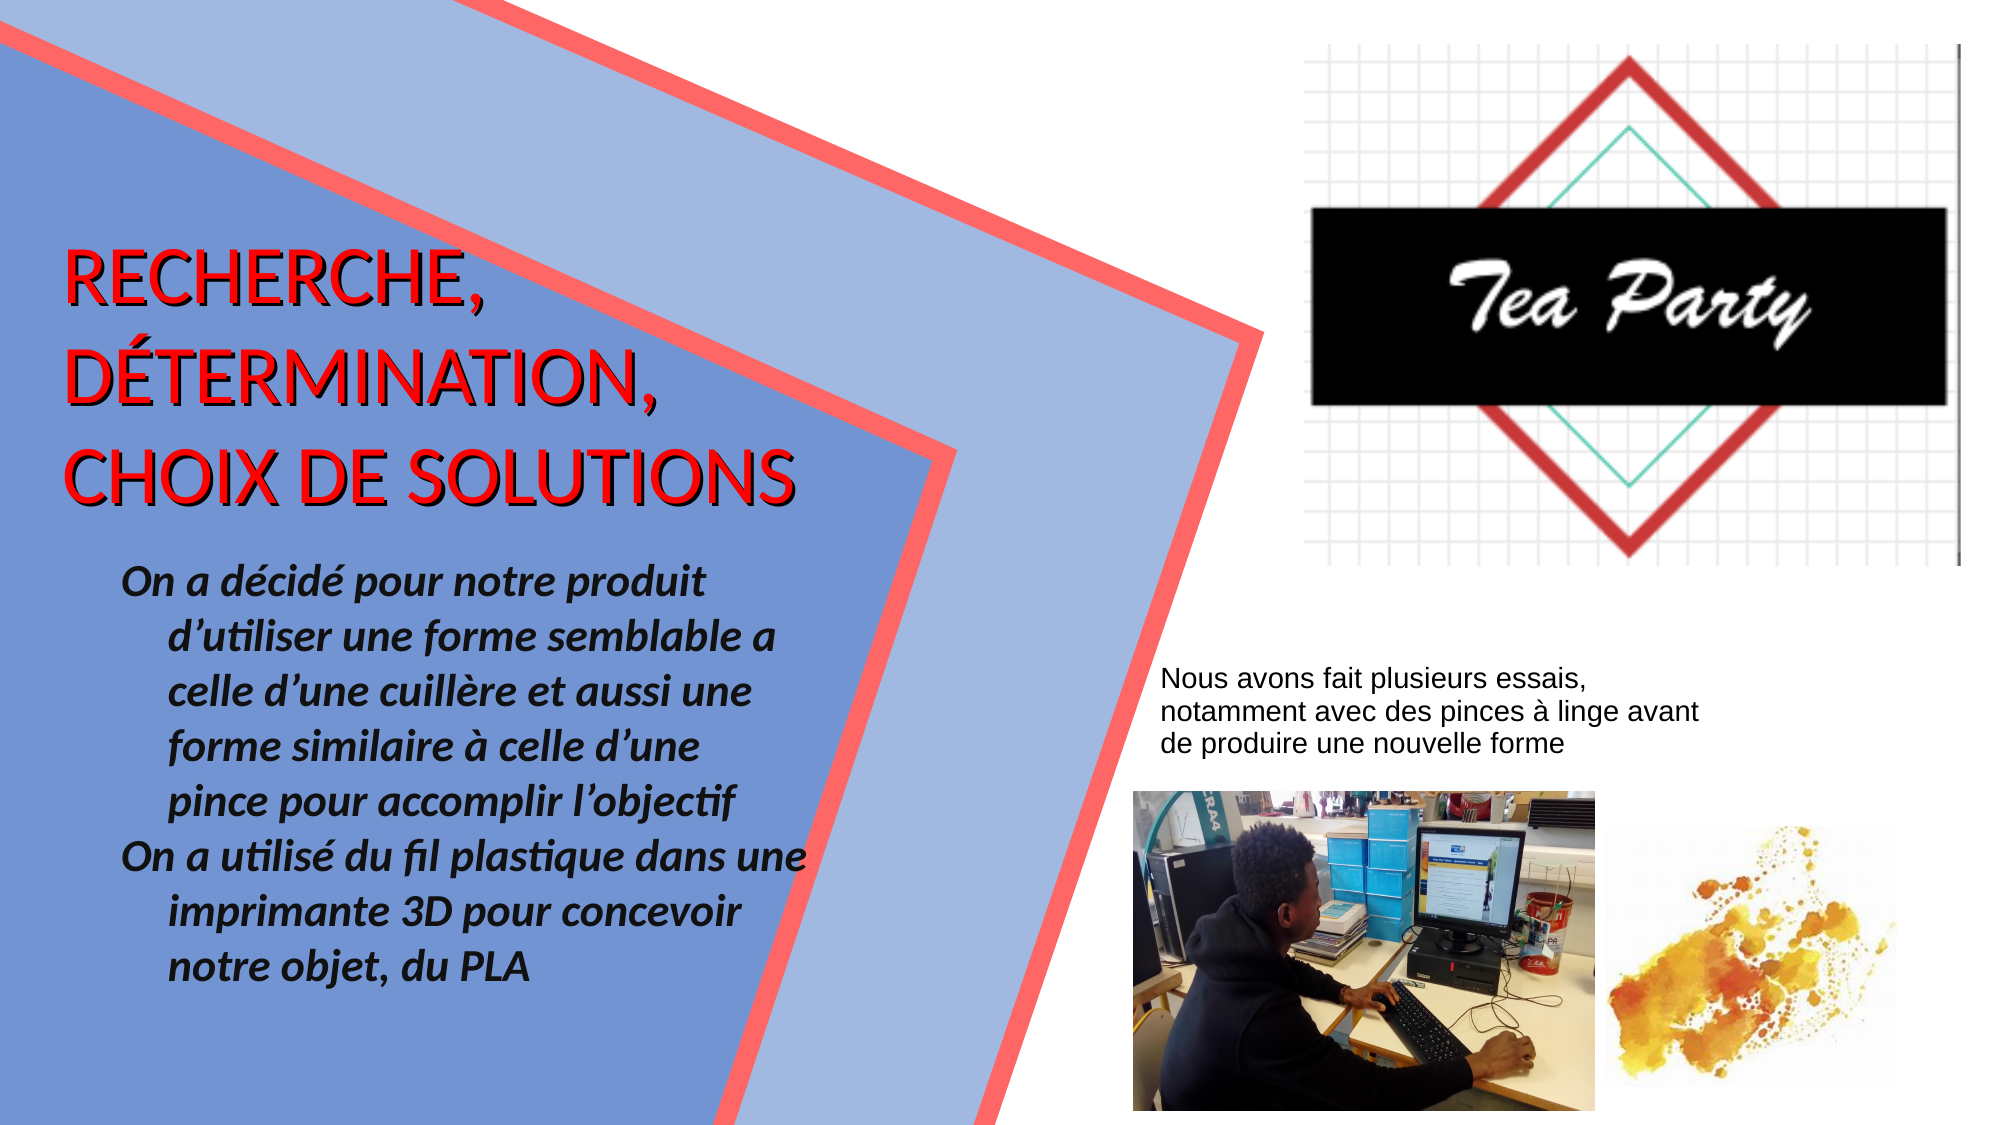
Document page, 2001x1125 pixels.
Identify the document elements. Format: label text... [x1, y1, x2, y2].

text_box On a décidé pour notre produit d’utiliser une forme semblable a celle d’une cuillère et aussi une forme similaire à celle d’une pince pour accomplir l’objectif On a utilisé du fil plastique dans une imprimante 3D pour concevoir notre objet, du PLA [59, 543, 825, 998]
text_box Nous avons fait plusieurs essais, notamment avec des pinces à linge avant de produire une nouvelle forme [1145, 654, 1749, 768]
picture [1133, 791, 1595, 1111]
text_box RECHERCHE, DÉTERMINATION, CHOIX DE SOLUTIONS [47, 212, 1654, 531]
picture [1606, 826, 1897, 1087]
picture [1304, 44, 1961, 566]
